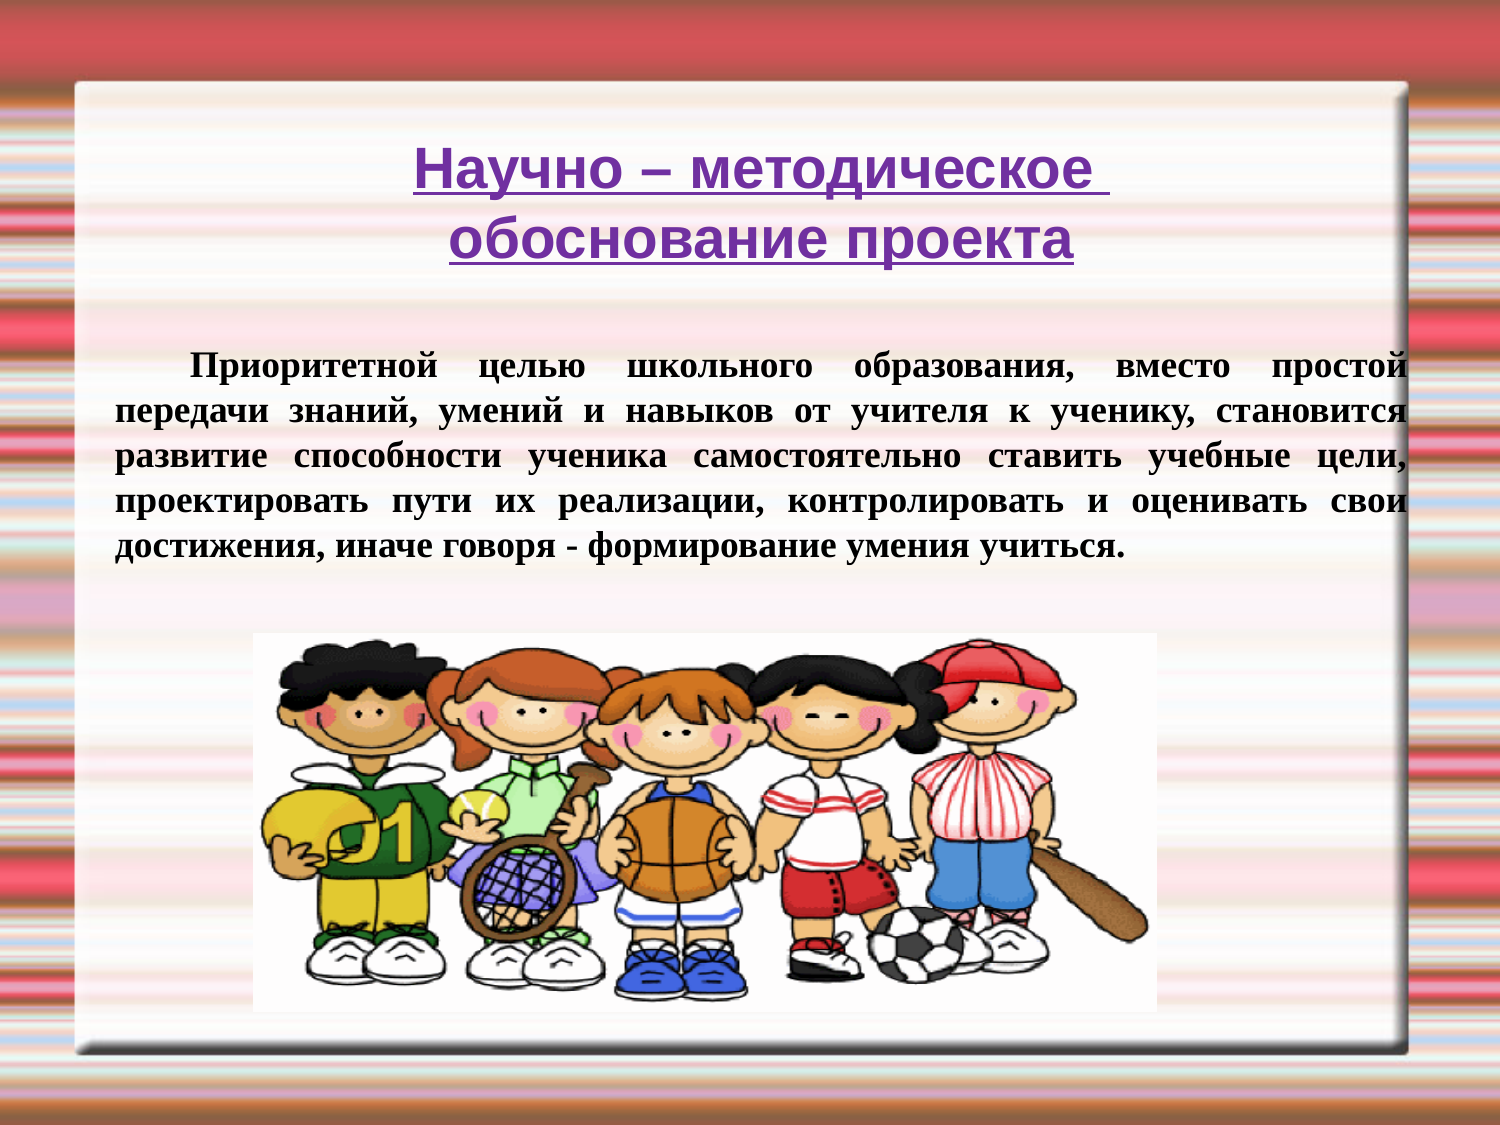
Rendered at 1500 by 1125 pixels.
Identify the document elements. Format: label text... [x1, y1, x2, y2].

picture [0, 0, 1500, 1125]
text_box Научно – методическое обоснование проекта Приоритетной целью школьного образования, вместо простой передачи знаний, умений и навыков от учителя к ученику, становится развитие способности ученика самостоятельно ставить учебные цели, проектировать пути их реализации, контролировать и оценивать свои достижения, иначе говоря - формирование умения учиться. [100, 78, 1424, 573]
